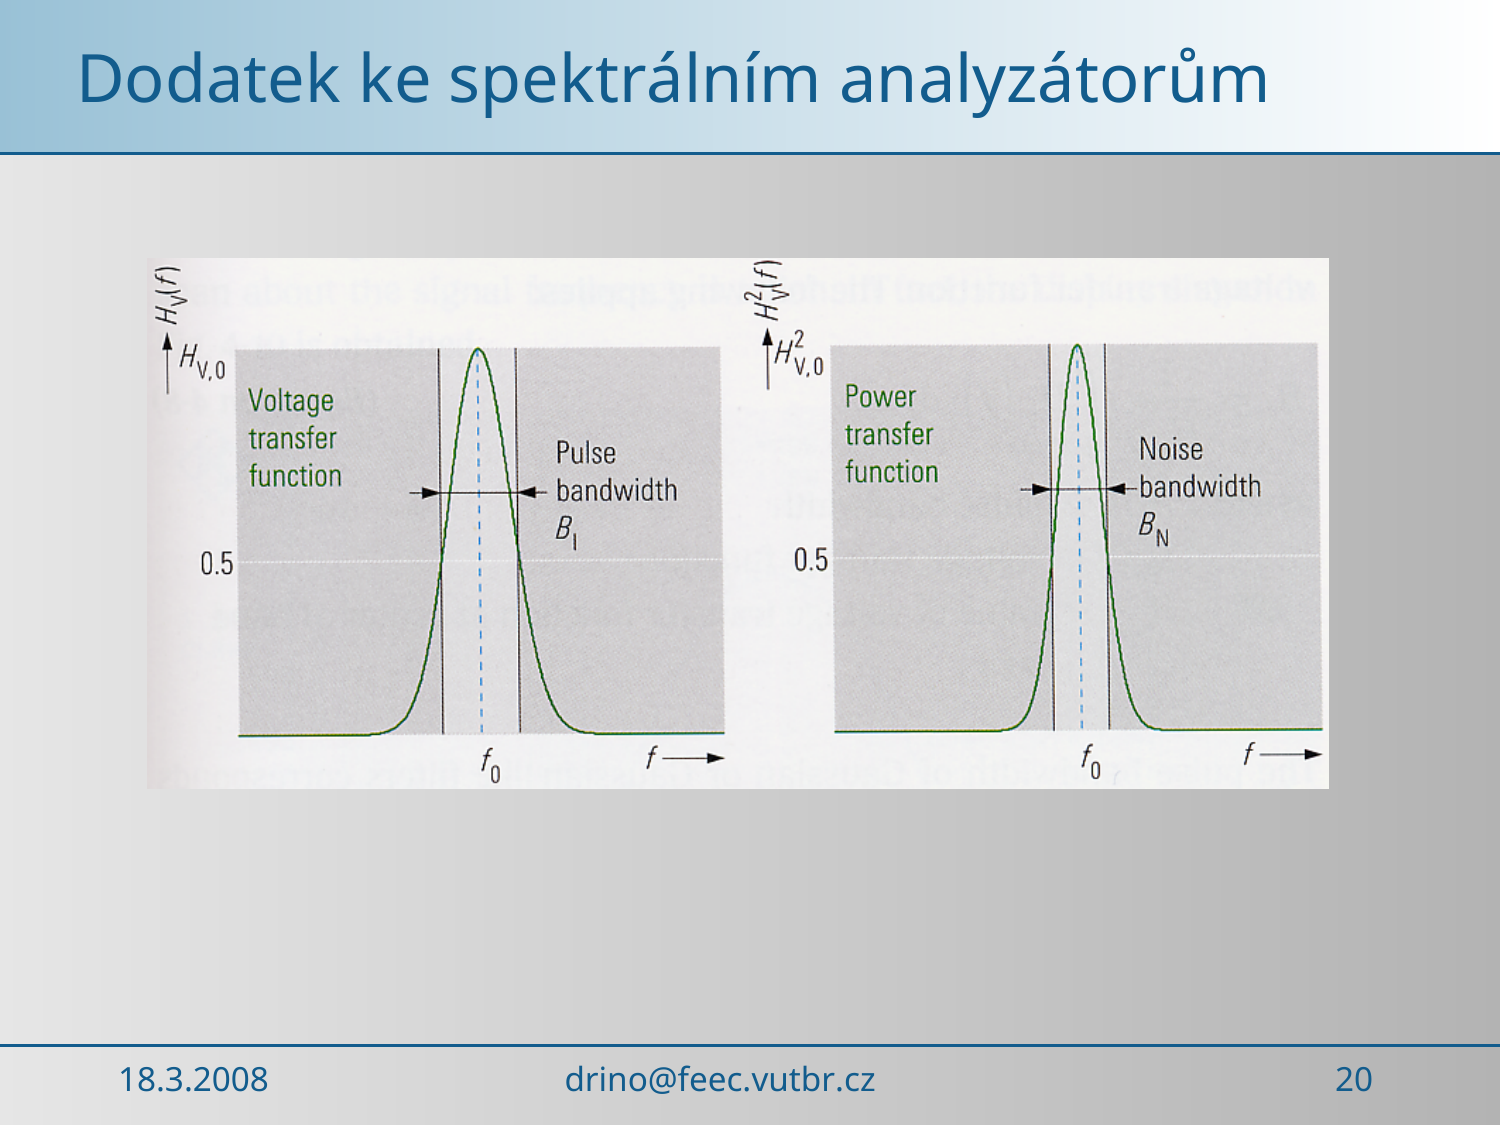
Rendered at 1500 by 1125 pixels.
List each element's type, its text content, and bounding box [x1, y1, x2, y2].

title Dodatek ke spektrálním analyzátorům [0, 0, 1500, 152]
picture [147, 258, 1329, 789]
text_box <číslo> [1075, 1049, 1388, 1125]
text_box 18.3.2008 [103, 1049, 432, 1125]
text_box drino@feec.vutbr.cz [454, 1049, 987, 1125]
